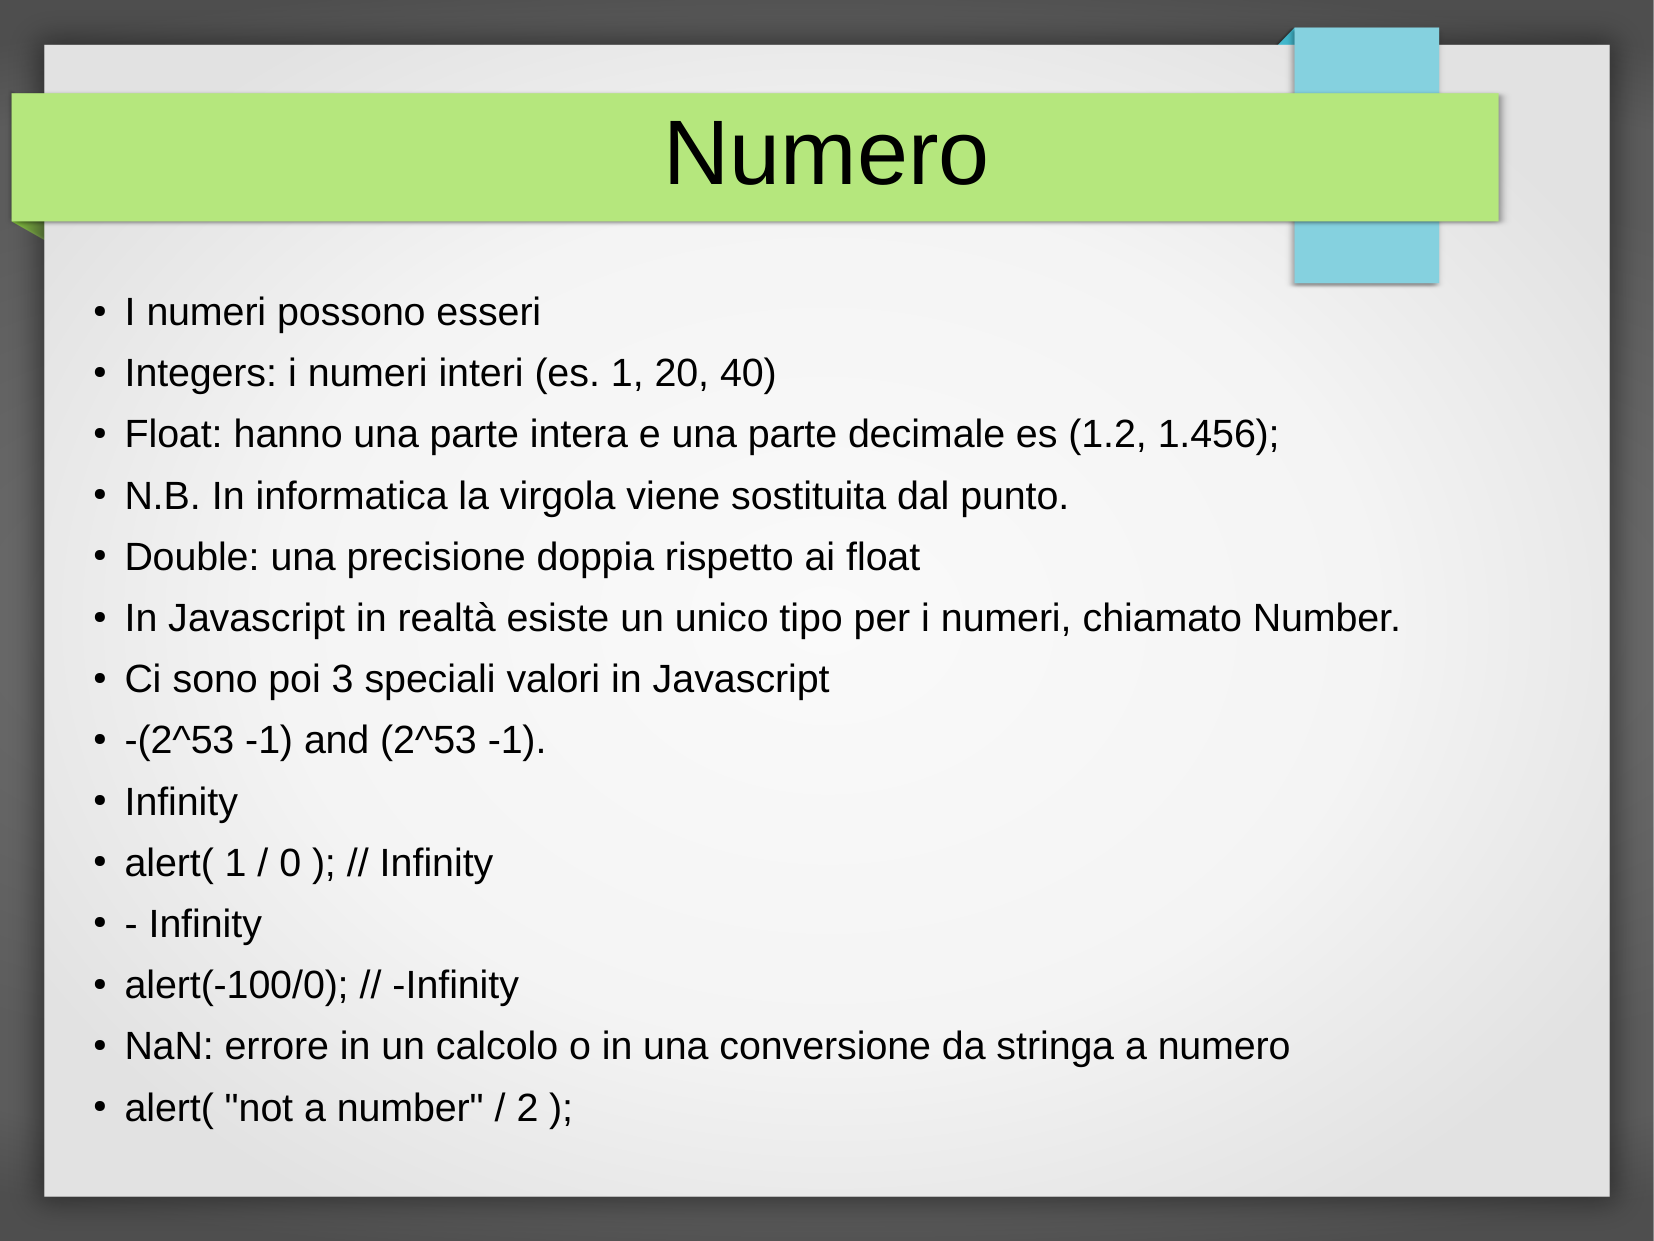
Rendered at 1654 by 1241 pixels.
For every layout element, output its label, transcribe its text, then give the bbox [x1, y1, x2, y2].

title Numero [82, 49, 1571, 257]
picture [0, 0, 1654, 1241]
list I numeri possono esseri Integers: i numeri interi (es. 1, 20, 40) Float: hanno una parte intera e una parte decimale es (1.2, 1.456); N.B. In informatica la virgola viene sostituita dal punto. Double: una precisione doppia rispetto ai float In Javascript in realtà esiste un unico tipo per i numeri, chiamato Number. Ci sono poi 3 speciali valori in Javascript -(2^53 -1) and (2^53 -1). Infinity alert( 1 / 0 ); // Infinity - Infinity alert(-100/0); // -Infinity NaN: errore in un calcolo o in una conversione da stringa a numero alert( "not a number" / 2 ); [82, 290, 1571, 1146]
